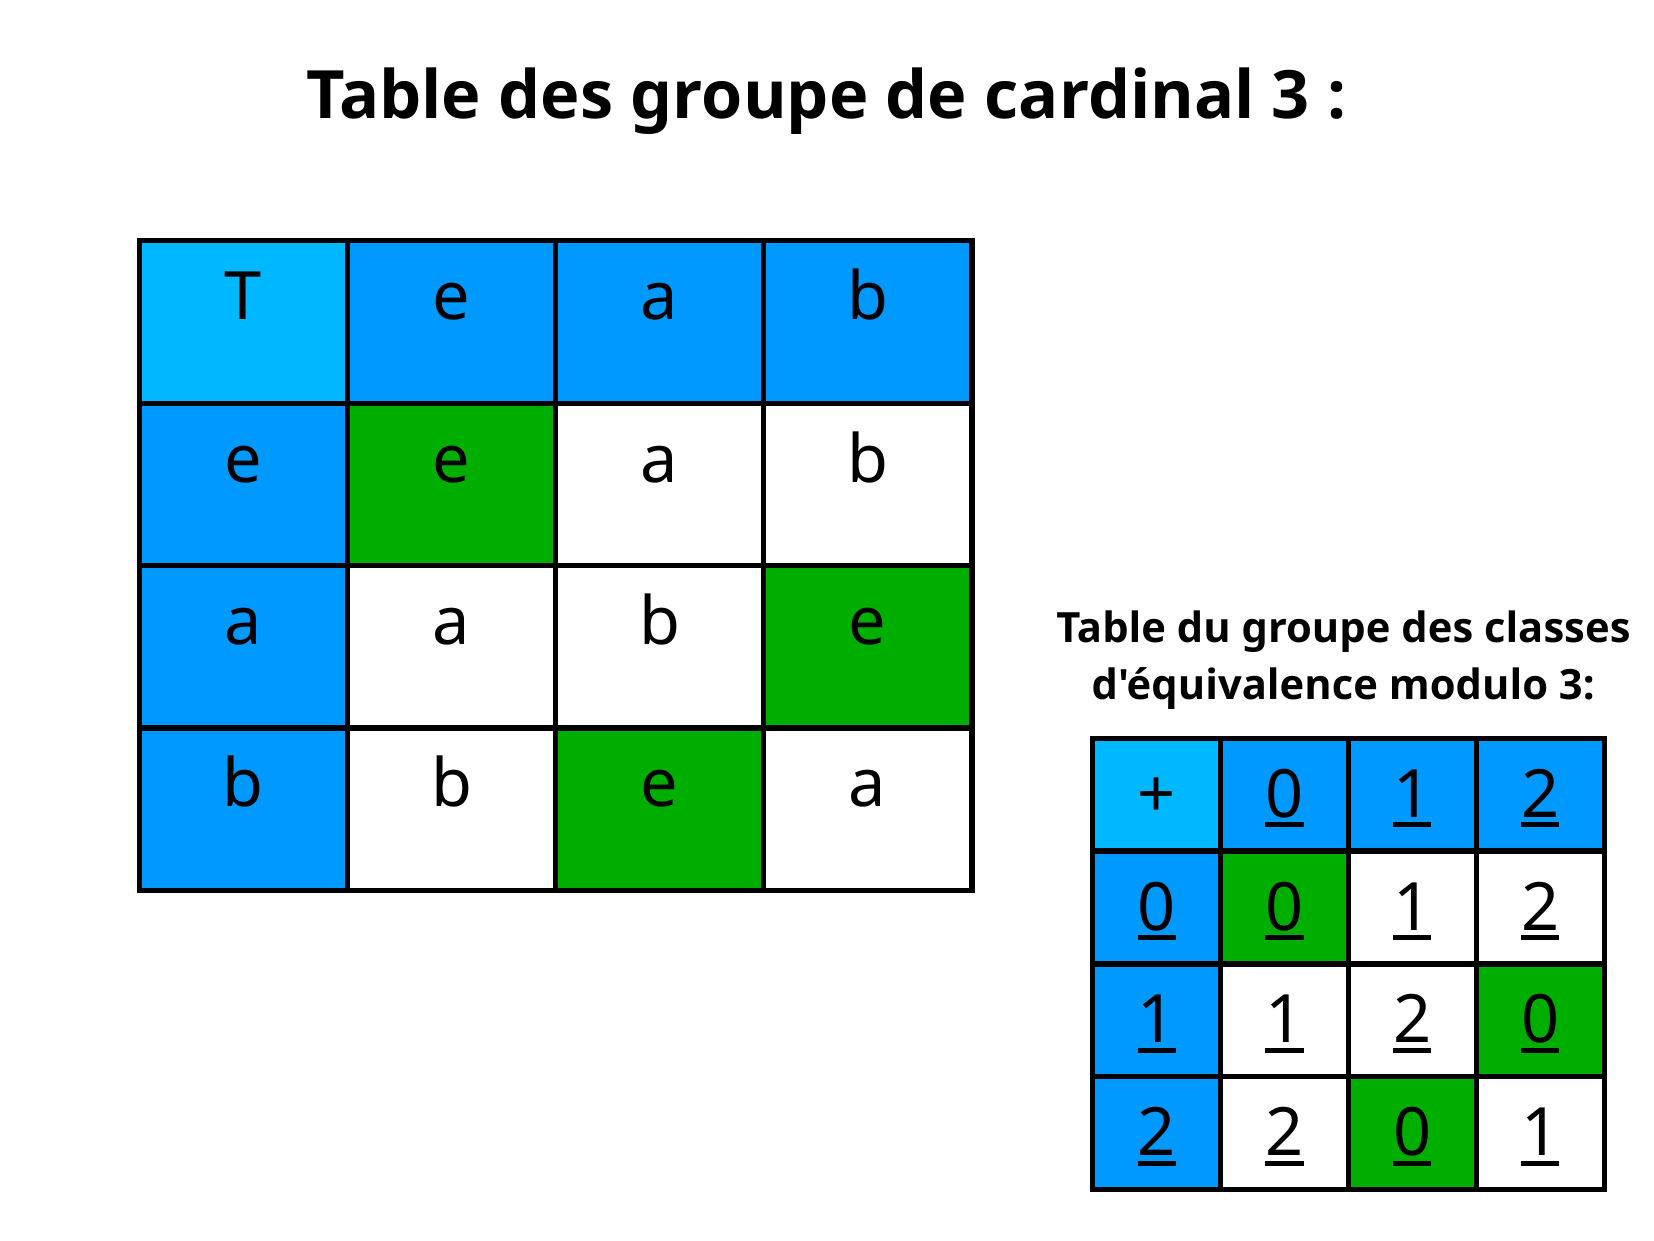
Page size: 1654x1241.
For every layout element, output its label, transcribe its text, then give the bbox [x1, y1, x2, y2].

table_header T [142, 243, 345, 401]
table_cell a [766, 731, 969, 888]
table_cell a [558, 406, 761, 563]
table_cell 1 [1223, 967, 1346, 1074]
table_cell a [350, 568, 553, 725]
table_cell e [558, 731, 761, 888]
text_box Table du groupe des classes d'équivalence modulo 3: [1033, 590, 1654, 722]
table_cell 0 [1223, 854, 1346, 961]
table_cell 1 [1479, 1079, 1602, 1187]
table_cell a [142, 568, 345, 725]
table_cell e [142, 406, 345, 563]
table_cell 2 [1095, 1079, 1218, 1187]
table_cell 2 [1479, 854, 1602, 961]
table_cell e [350, 406, 553, 563]
table_header 0 [1223, 741, 1346, 848]
table_header b [766, 243, 969, 401]
table_header + [1095, 741, 1218, 848]
table_cell b [558, 568, 761, 725]
table_cell 1 [1351, 854, 1474, 961]
table_header a [558, 243, 761, 401]
table_cell b [766, 406, 969, 563]
table_cell e [766, 568, 969, 725]
table_header 1 [1351, 741, 1474, 848]
table_cell 0 [1095, 854, 1218, 961]
table_cell 0 [1479, 967, 1602, 1074]
table_cell b [142, 731, 345, 888]
table_header e [350, 243, 553, 401]
table_cell 2 [1351, 967, 1474, 1074]
table_cell b [350, 731, 553, 888]
text_box Table des groupe de cardinal 3 : [0, 39, 1654, 148]
table_cell 0 [1351, 1079, 1474, 1187]
table_cell 2 [1223, 1079, 1346, 1187]
table_cell 1 [1095, 967, 1218, 1074]
table_header 2 [1479, 741, 1602, 848]
